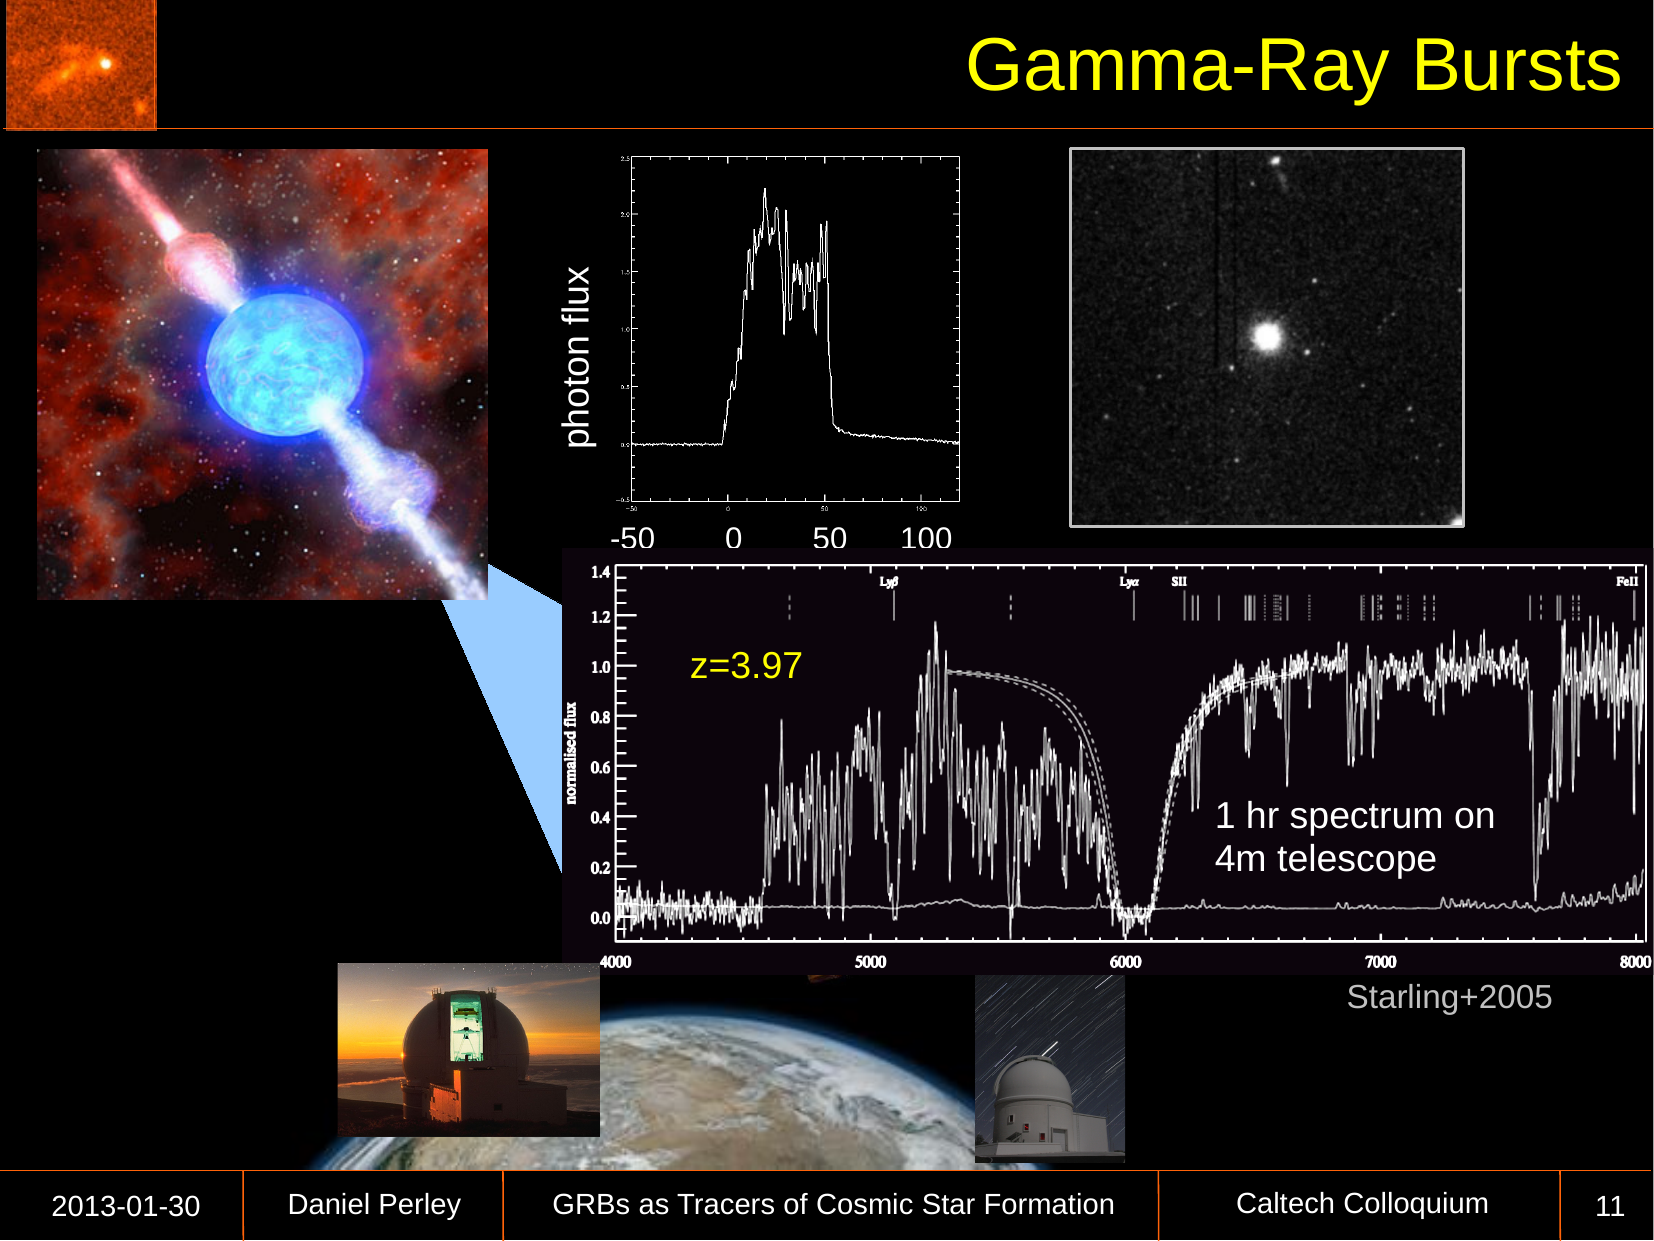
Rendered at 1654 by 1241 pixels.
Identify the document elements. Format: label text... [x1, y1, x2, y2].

text_box z=3.97 [675, 637, 976, 695]
text_box 1 hr spectrum on 4m telescope [1200, 787, 1538, 887]
text_box [441, 562, 562, 875]
text_box -50 0 50 100 [595, 512, 1021, 548]
picture [613, 152, 964, 514]
title Gamma-Ray Bursts [594, 21, 1624, 108]
picture [258, 548, 1654, 1170]
text_box Starling+2005 [1331, 971, 1632, 1024]
text_box photon flux [547, 189, 604, 528]
picture [37, 149, 488, 601]
picture [7, 0, 154, 128]
picture [1072, 150, 1462, 526]
